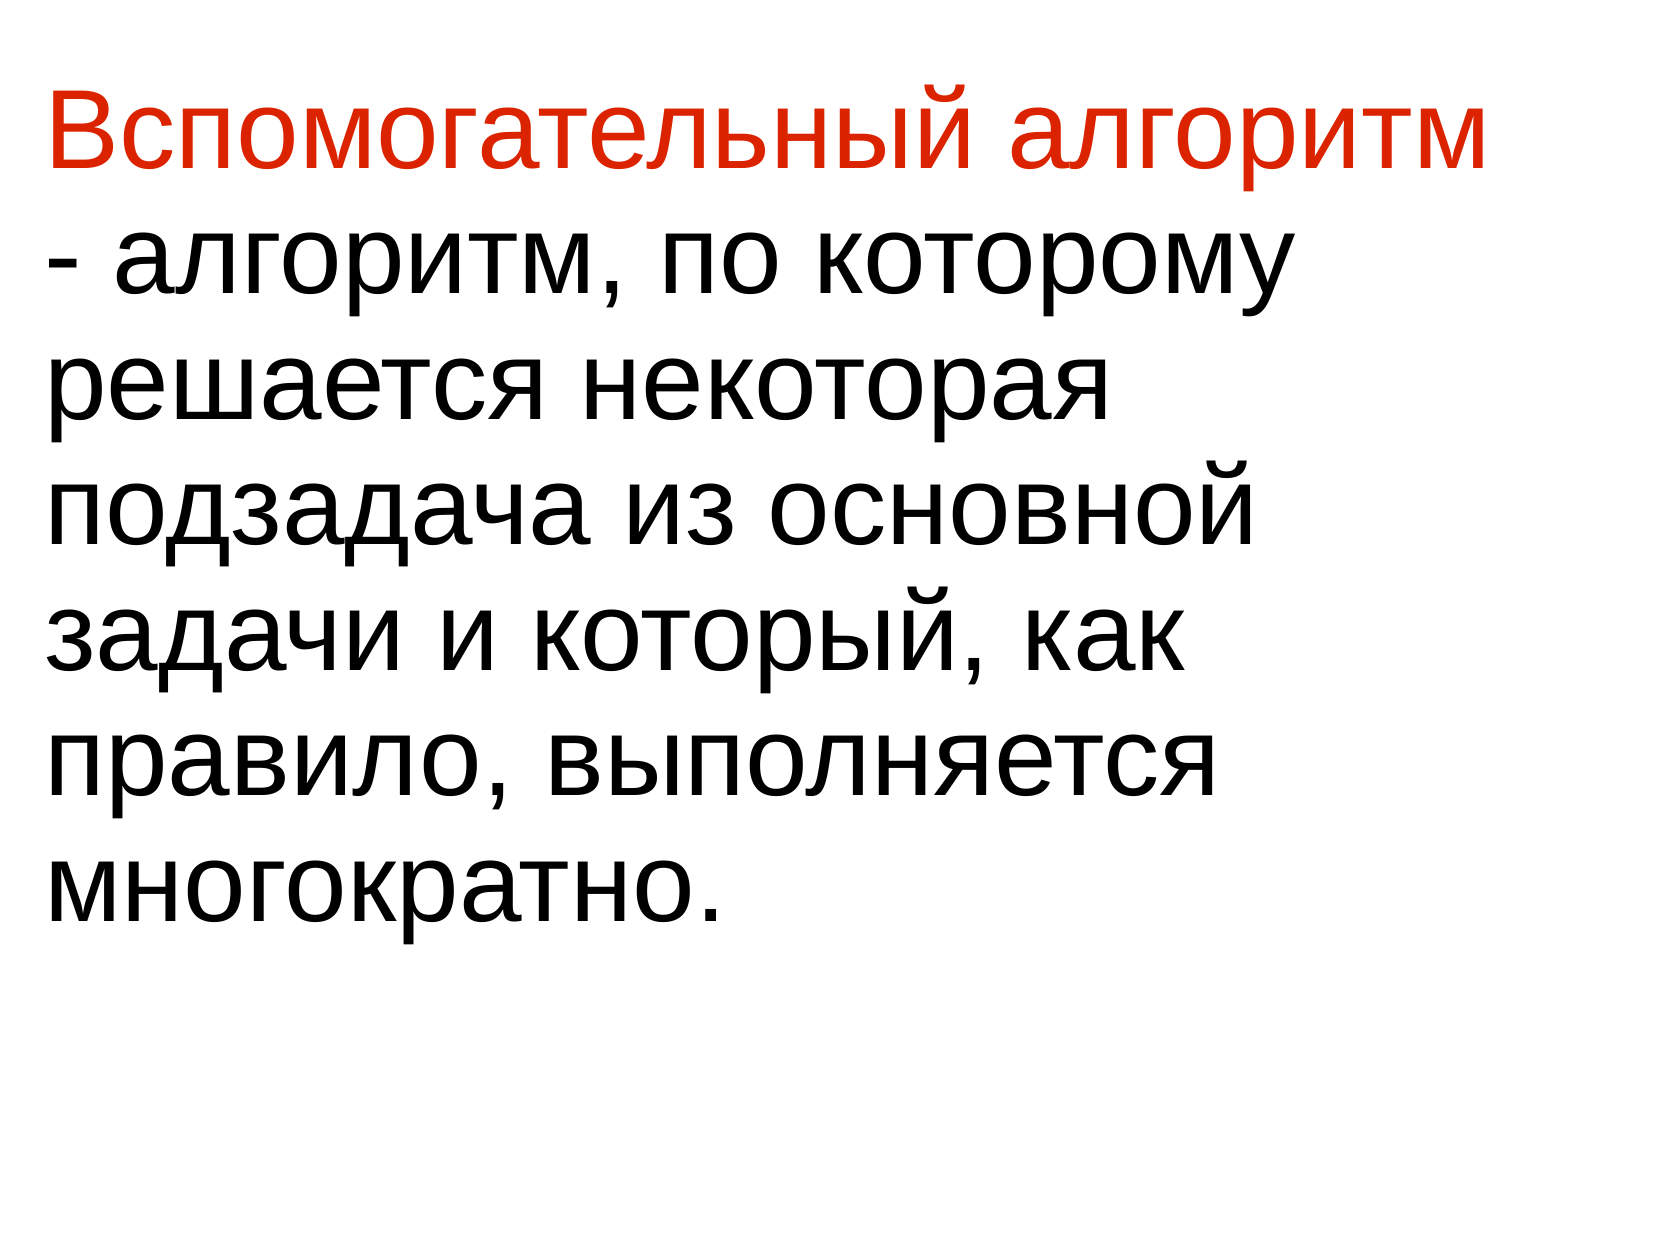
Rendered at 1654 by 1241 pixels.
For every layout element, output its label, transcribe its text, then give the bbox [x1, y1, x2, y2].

text_box Вспомогательный алгоритм - алгоритм, по которому решается некоторая подзадача из основной задачи и который, как правило, выполняется многократно. [29, 59, 1625, 953]
